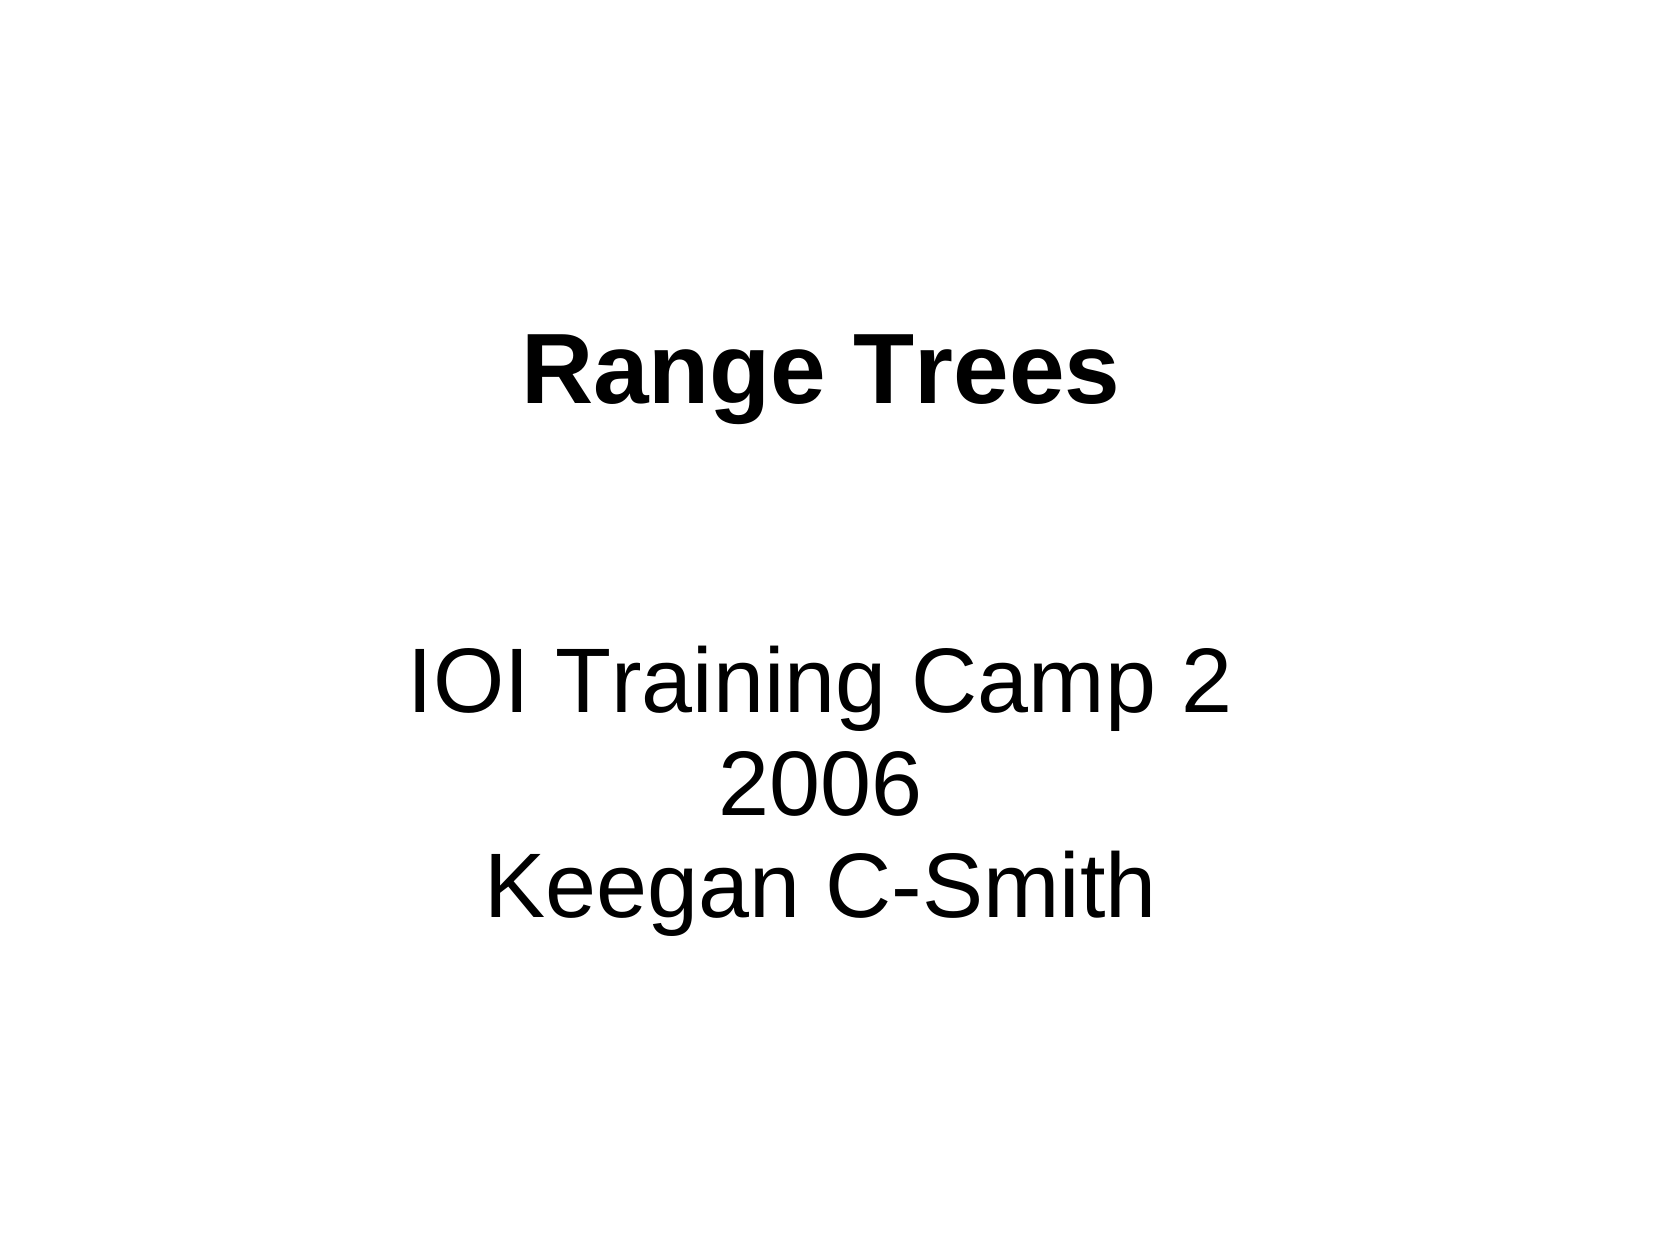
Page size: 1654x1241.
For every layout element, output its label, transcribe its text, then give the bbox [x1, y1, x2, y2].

title Range Trees IOI Training Camp 2 2006 Keegan C-Smith [76, 312, 1565, 938]
